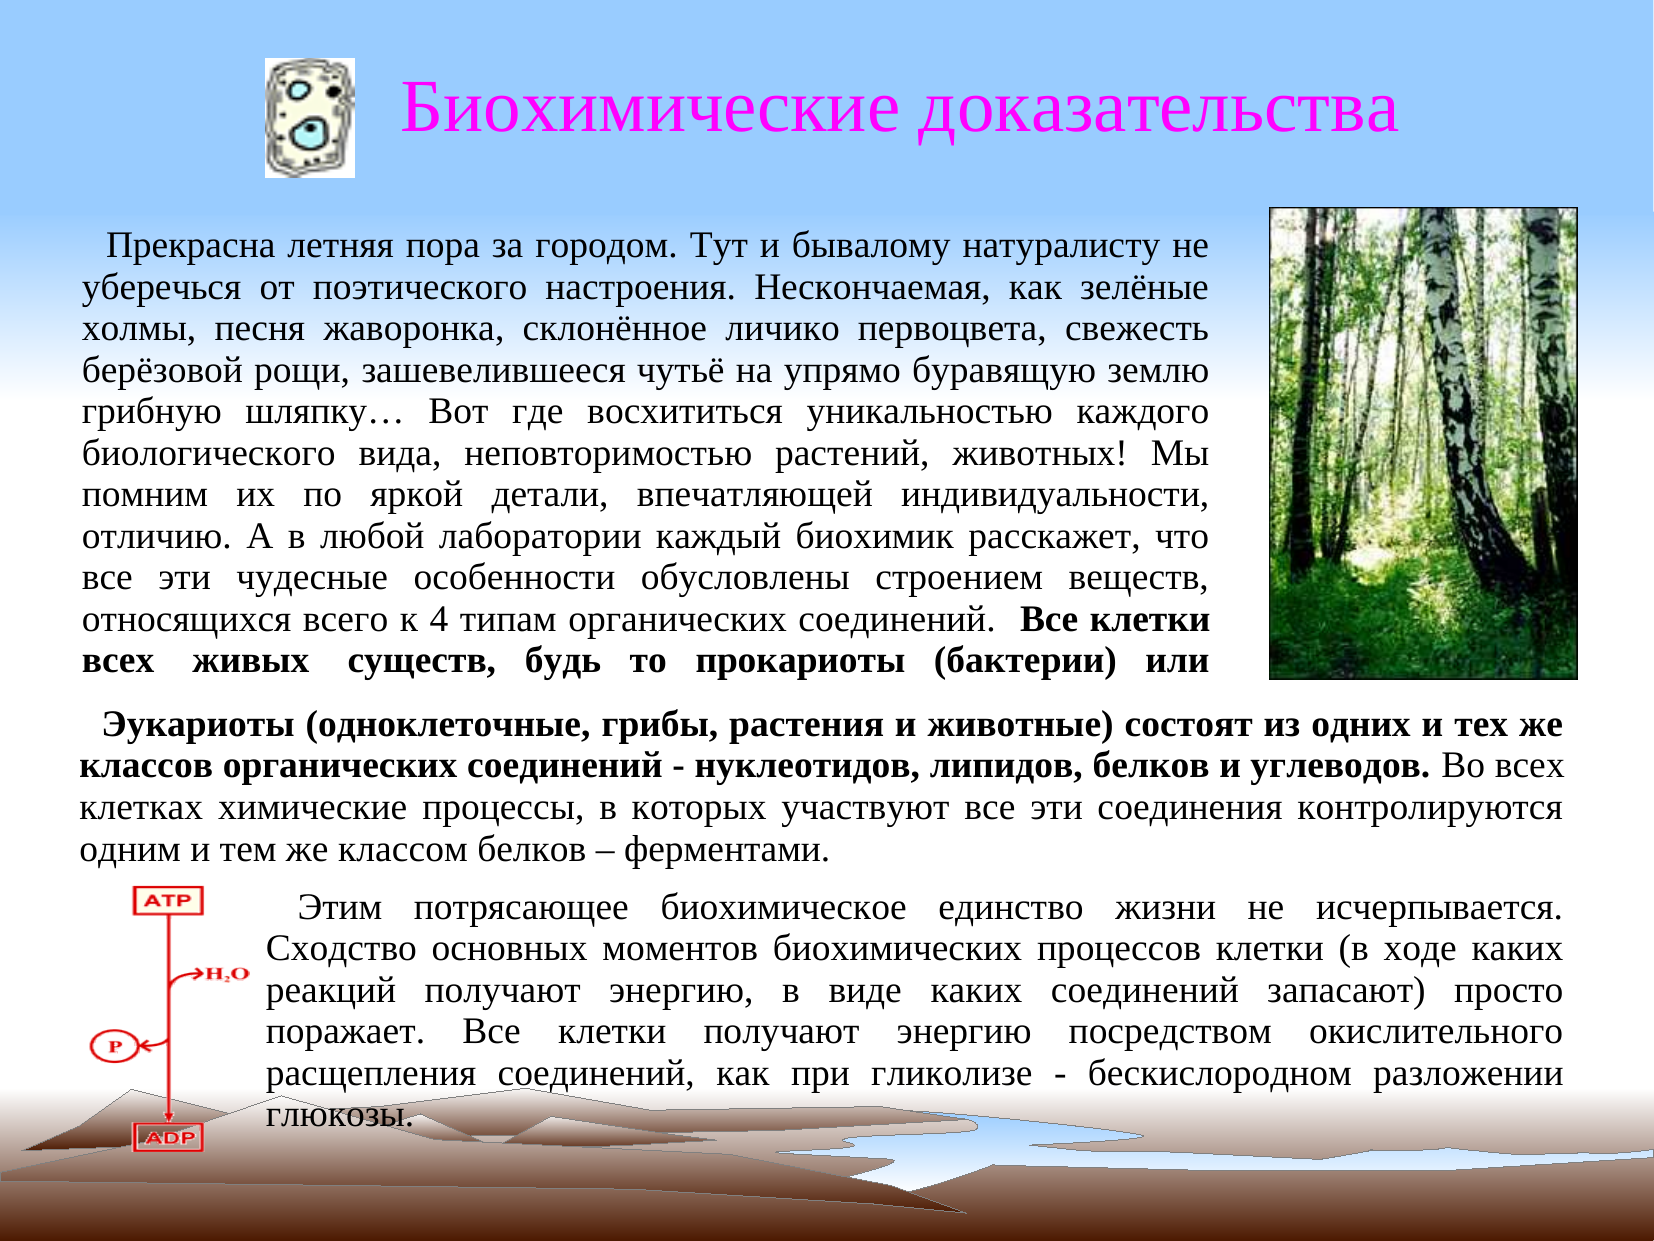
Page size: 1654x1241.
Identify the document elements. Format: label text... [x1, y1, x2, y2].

picture [265, 58, 355, 178]
text_box Биохимические доказательства [355, 64, 1536, 148]
picture [88, 885, 250, 1152]
text_box Эукариоты (одноклеточные, грибы, растения и животные) состоят из одних и тех же классов органических соединений - нуклеотидов, липидов, белков и углеводов. Во всех клетках химические процессы, в которых участвуют все эти соединения контролируются одним и тем же классом белков – ферментами. [79, 661, 1565, 975]
text_box Этим потрясающее биохимическое единство жизни не исчерпывается. Сходство основных моментов биохимических процессов клетки (в ходе каких реакций получают энергию, в виде каких соединений запасают) просто поражает. Все клетки получают энергию посредством окислительного расщепления соединений, как при гликолизе - бескислородном разложении глюкозы. [265, 885, 1565, 1170]
text_box Прекрасна летняя пора за городом. Тут и бывалому натуралисту не уберечься от поэтического настроения. Нескончаемая, как зелёные холмы, песня жаворонка, склонённое личико первоцвета, свежесть берёзовой рощи, зашевелившееся чутьё на упрямо буравящую землю грибную шляпку… Вот где восхититься уникальностью каждого биологического вида, неповторимостью растений, животных! Мы помним их по яркой детали, впечатляющей индивидуальности, отличию. А в любой лаборатории каждый биохимик расскажет, что все эти чудесные особенности обусловлены строением веществ, относящихся всего к 4 типам органических соединений. Все клетки всех живых существ, будь то прокариоты (бактерии) или [81, 224, 1211, 661]
picture [1269, 207, 1578, 680]
